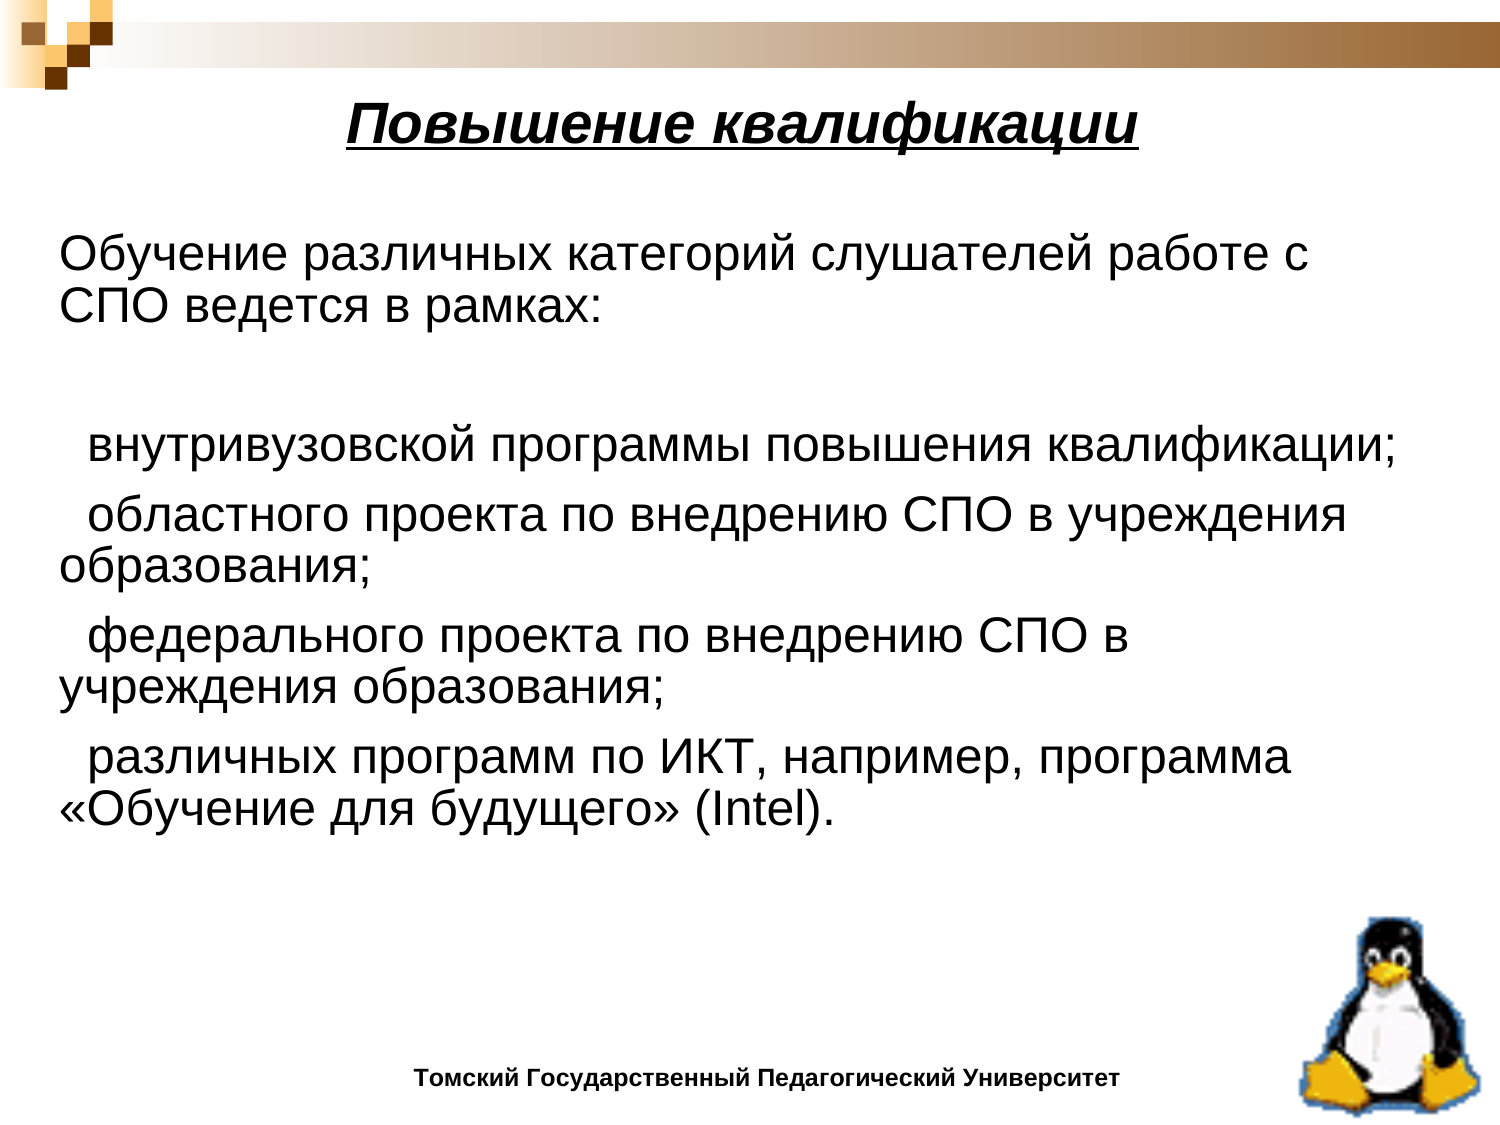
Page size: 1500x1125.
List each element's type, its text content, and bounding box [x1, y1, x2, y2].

subtitle Обучение различных категорий слушателей работе с СПО ведется в рамках: внутривузовской программы повышения квалификации; областного проекта по внедрению СПО в учреждения образования; федерального проекта по внедрению СПО в учреждения образования; различных программ по ИКТ, например, программа «Обучение для будущего» (Intel). [59, 201, 1409, 1071]
title Повышение квалификации [67, 0, 1418, 251]
picture [1293, 915, 1500, 1123]
